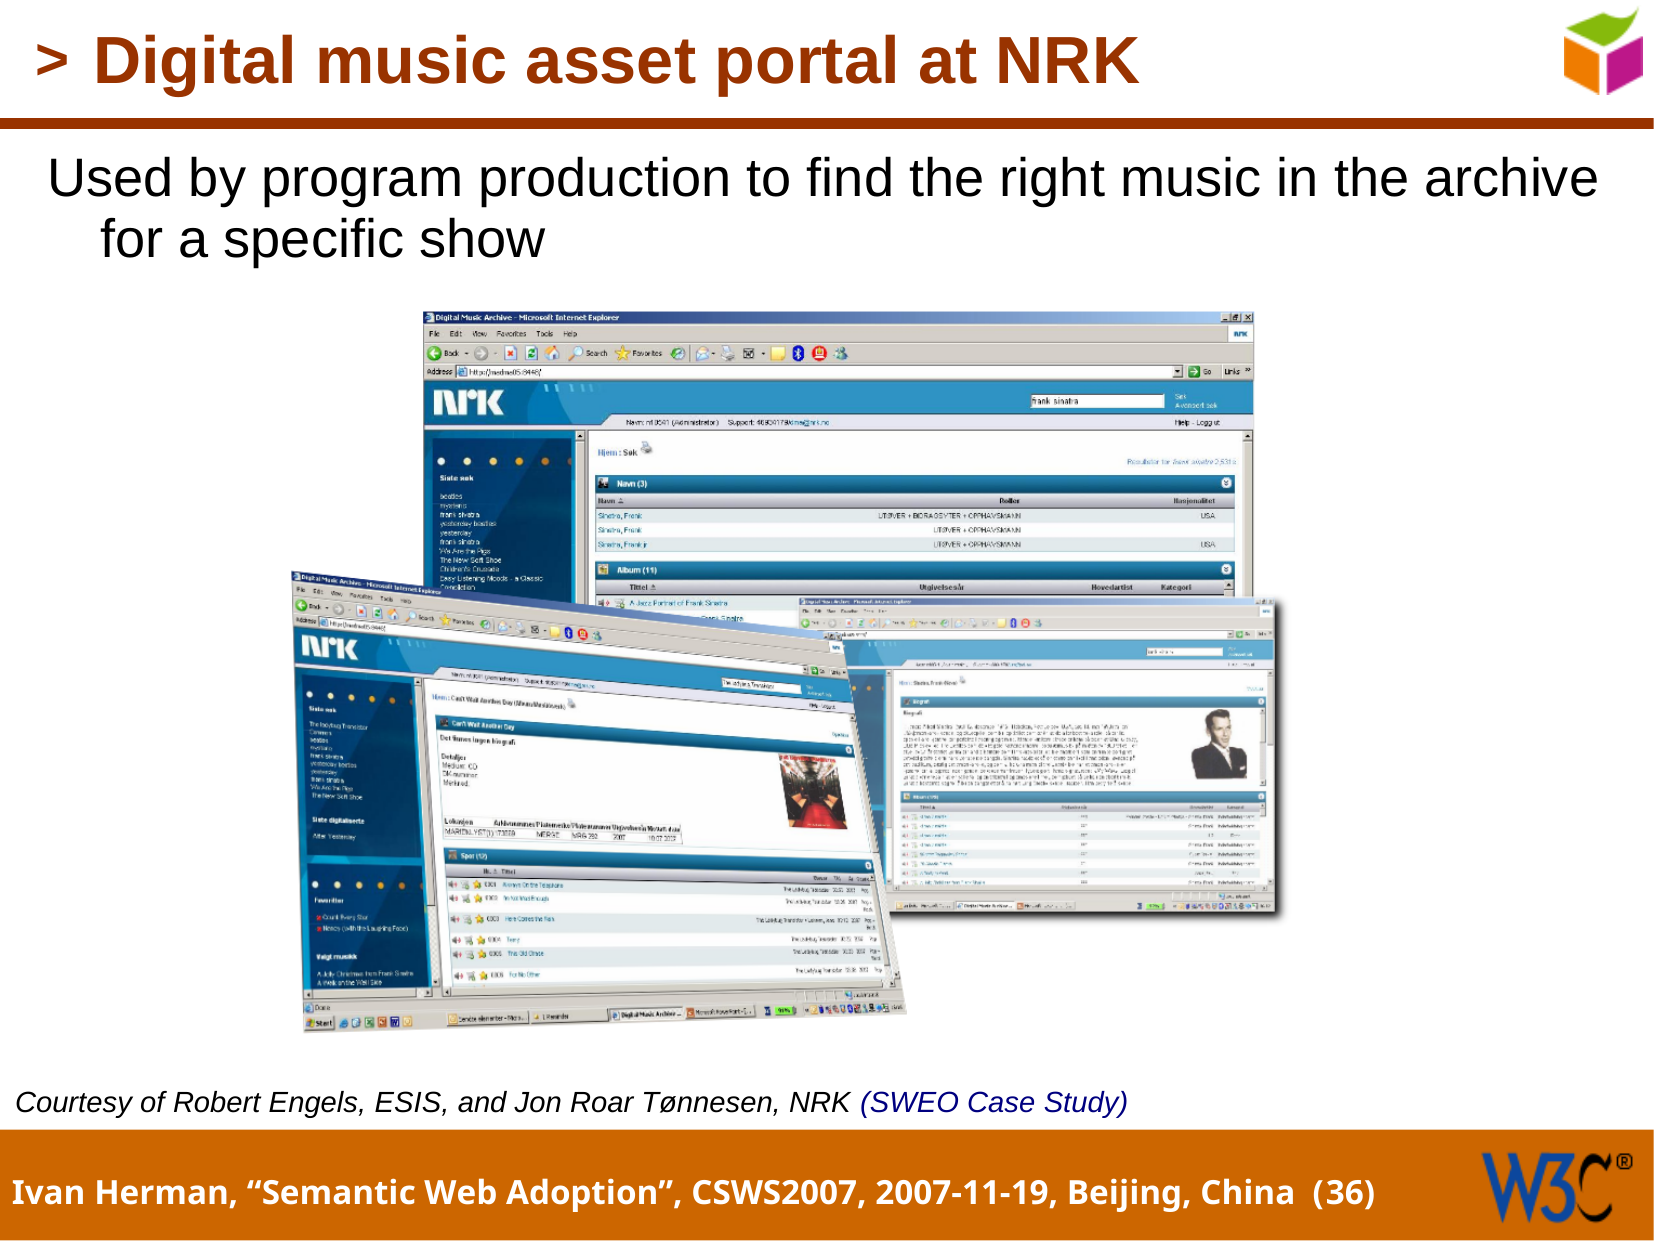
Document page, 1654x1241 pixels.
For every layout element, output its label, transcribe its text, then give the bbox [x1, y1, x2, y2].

title Digital music asset portal at NRK [93, 0, 1493, 119]
picture [237, 291, 1329, 1034]
list Used by program production to find the right music in the archive for a specific show [29, 147, 1624, 1119]
picture [1477, 1149, 1639, 1228]
picture [1564, 5, 1643, 95]
text_box Courtesy of Robert Engels, ESIS, and Jon Roar Tønnesen, NRK (SWEO Case Study) [0, 1080, 1145, 1129]
